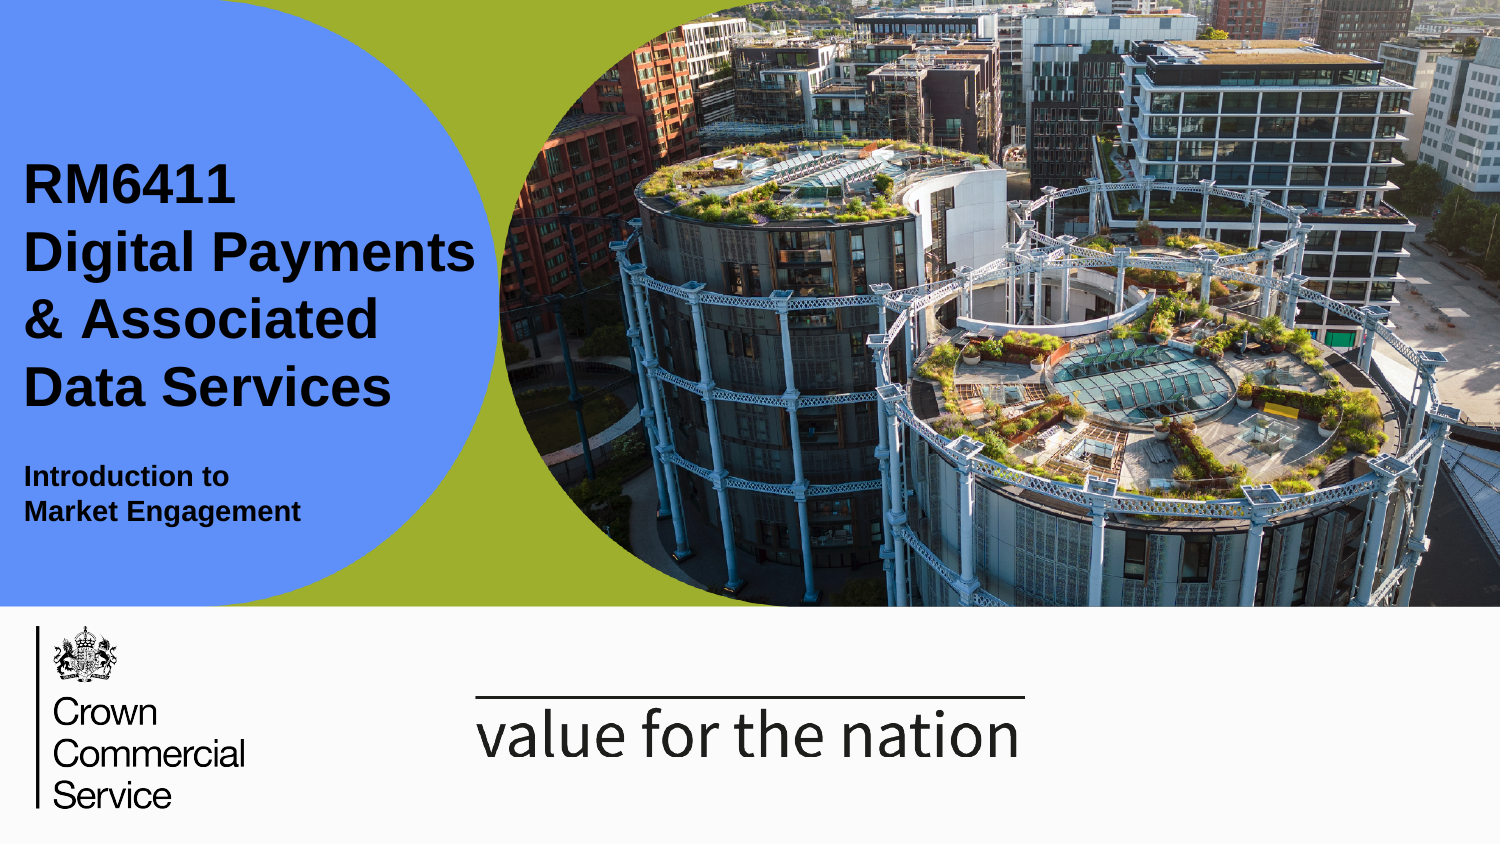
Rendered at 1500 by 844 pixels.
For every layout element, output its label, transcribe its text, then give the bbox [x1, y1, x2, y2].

title RM6411 Digital Payments & Associated Data Services [23, 147, 495, 442]
title Introduction to Market Engagement [23, 456, 463, 528]
